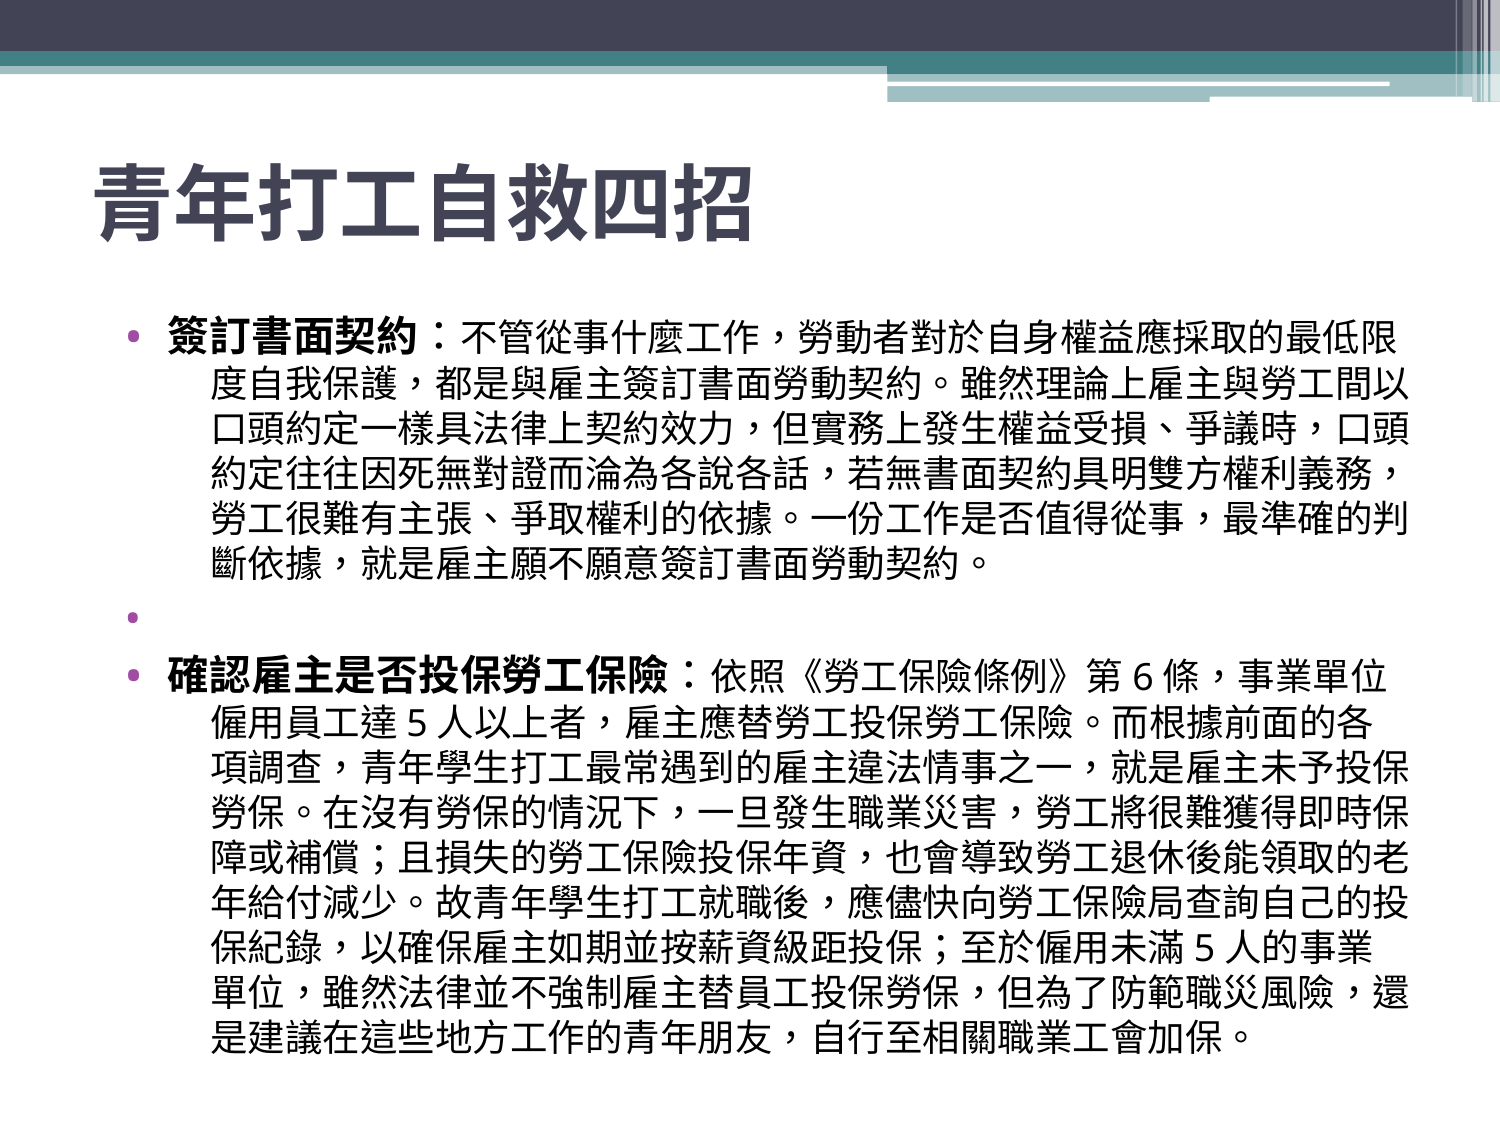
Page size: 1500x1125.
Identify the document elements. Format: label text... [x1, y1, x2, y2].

list 簽訂書面契約：不管從事什麼工作，勞動者對於自身權益應採取的最低限度自我保護，都是與雇主簽訂書面勞動契約。雖然理論上雇主與勞工間以口頭約定一樣具法律上契約效力，但實務上發生權益受損、爭議時，口頭約定往往因死無對證而淪為各說各話，若無書面契約具明雙方權利義務，勞工很難有主張、爭取權利的依據。一份工作是否值得從事，最準確的判斷依據，就是雇主願不願意簽訂書面勞動契約。 確認雇主是否投保勞工保險：依照《勞工保險條例》第6條，事業單位僱用員工達5人以上者，雇主應替勞工投保勞工保險。而根據前面的各項調查，青年學生打工最常遇到的雇主違法情事之一，就是雇主未予投保勞保。在沒有勞保的情況下，一旦發生職業災害，勞工將很難獲得即時保障或補償；且損失的勞工保險投保年資，也會導致勞工退休後能領取的老年給付減少。故青年學生打工就職後，應儘快向勞工保險局查詢自己的投保紀錄，以確保雇主如期並按薪資級距投保；至於僱用未滿5人的事業單位，雖然法律並不強制雇主替員工投保勞保，但為了防範職災風險，還是建議在這些地方工作的青年朋友，自行至相關職業工會加保。 [75, 302, 1426, 1079]
title 青年打工自救四招 [75, 113, 1426, 289]
